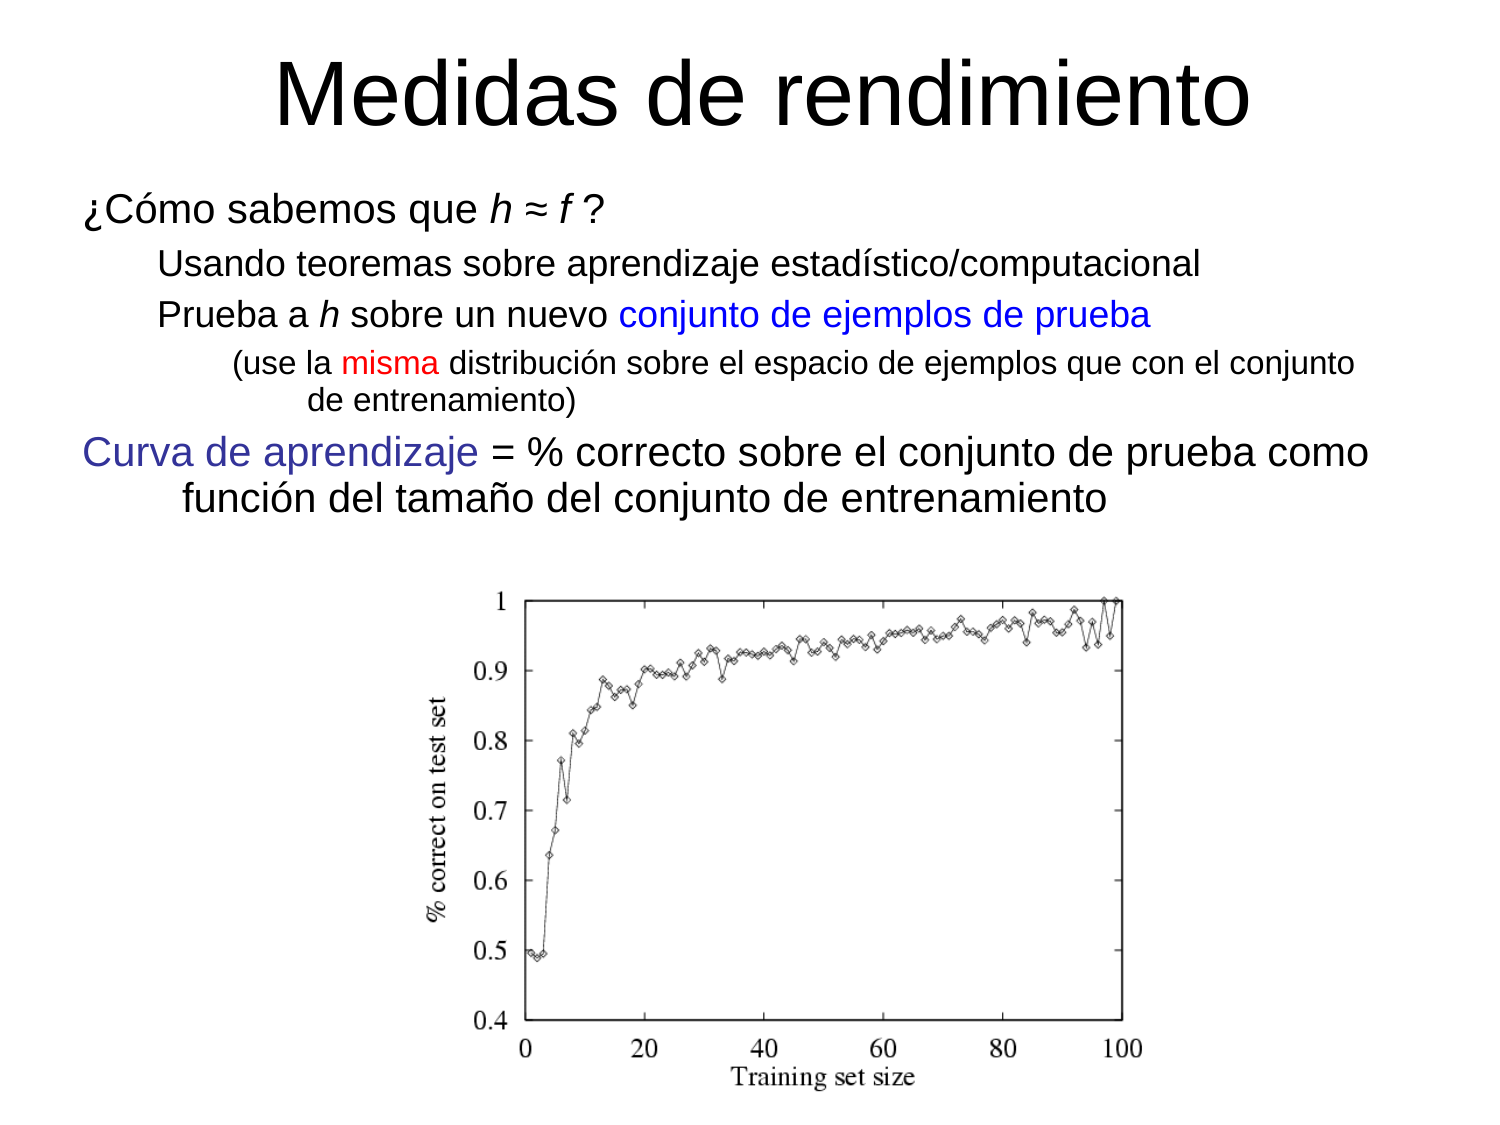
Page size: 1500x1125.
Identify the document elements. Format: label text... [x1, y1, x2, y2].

title Medidas de rendimiento [88, 0, 1439, 188]
picture [324, 920, 1163, 1118]
list ¿Cómo sabemos que h ≈ f ? Usando teoremas sobre aprendizaje estadístico/computacional Prueba a h sobre un nuevo conjunto de ejemplos de prueba (use la misma distribución sobre el espacio de ejemplos que con el conjunto de entrenamiento) Curva de aprendizaje = % correcto sobre el conjunto de prueba como función del tamaño del conjunto de entrenamiento [67, 177, 1418, 920]
